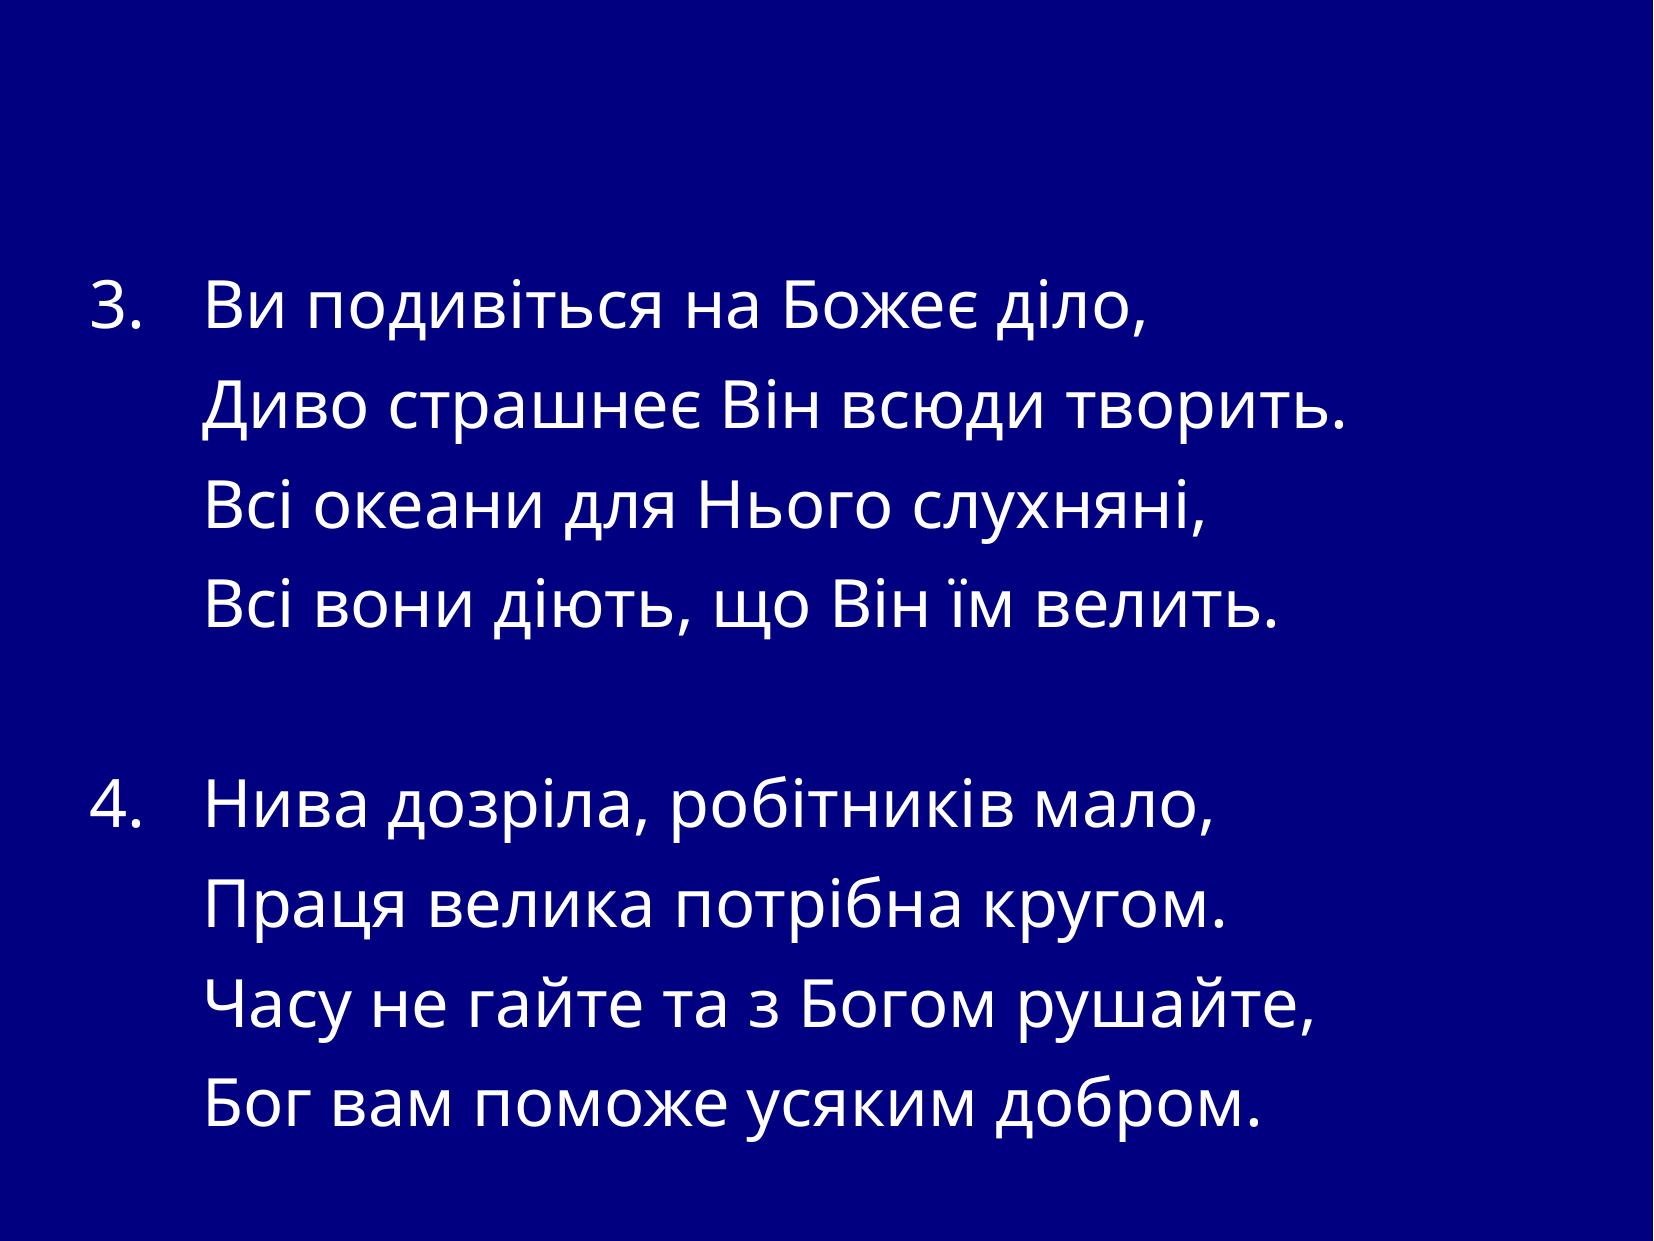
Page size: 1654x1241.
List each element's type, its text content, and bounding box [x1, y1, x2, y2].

text_box 3. Ви подивіться на Божеє діло, Диво страшнеє Він всюди творить. Всі океани для Нього слухняні, Всі вони діють, що Він їм велить. 4. Нива дозріла, робітників мало, Праця велика потрібна кругом. Часу не гайте та з Богом рушайте, Бог вам поможе усяким добром. [75, 150, 1576, 1163]
